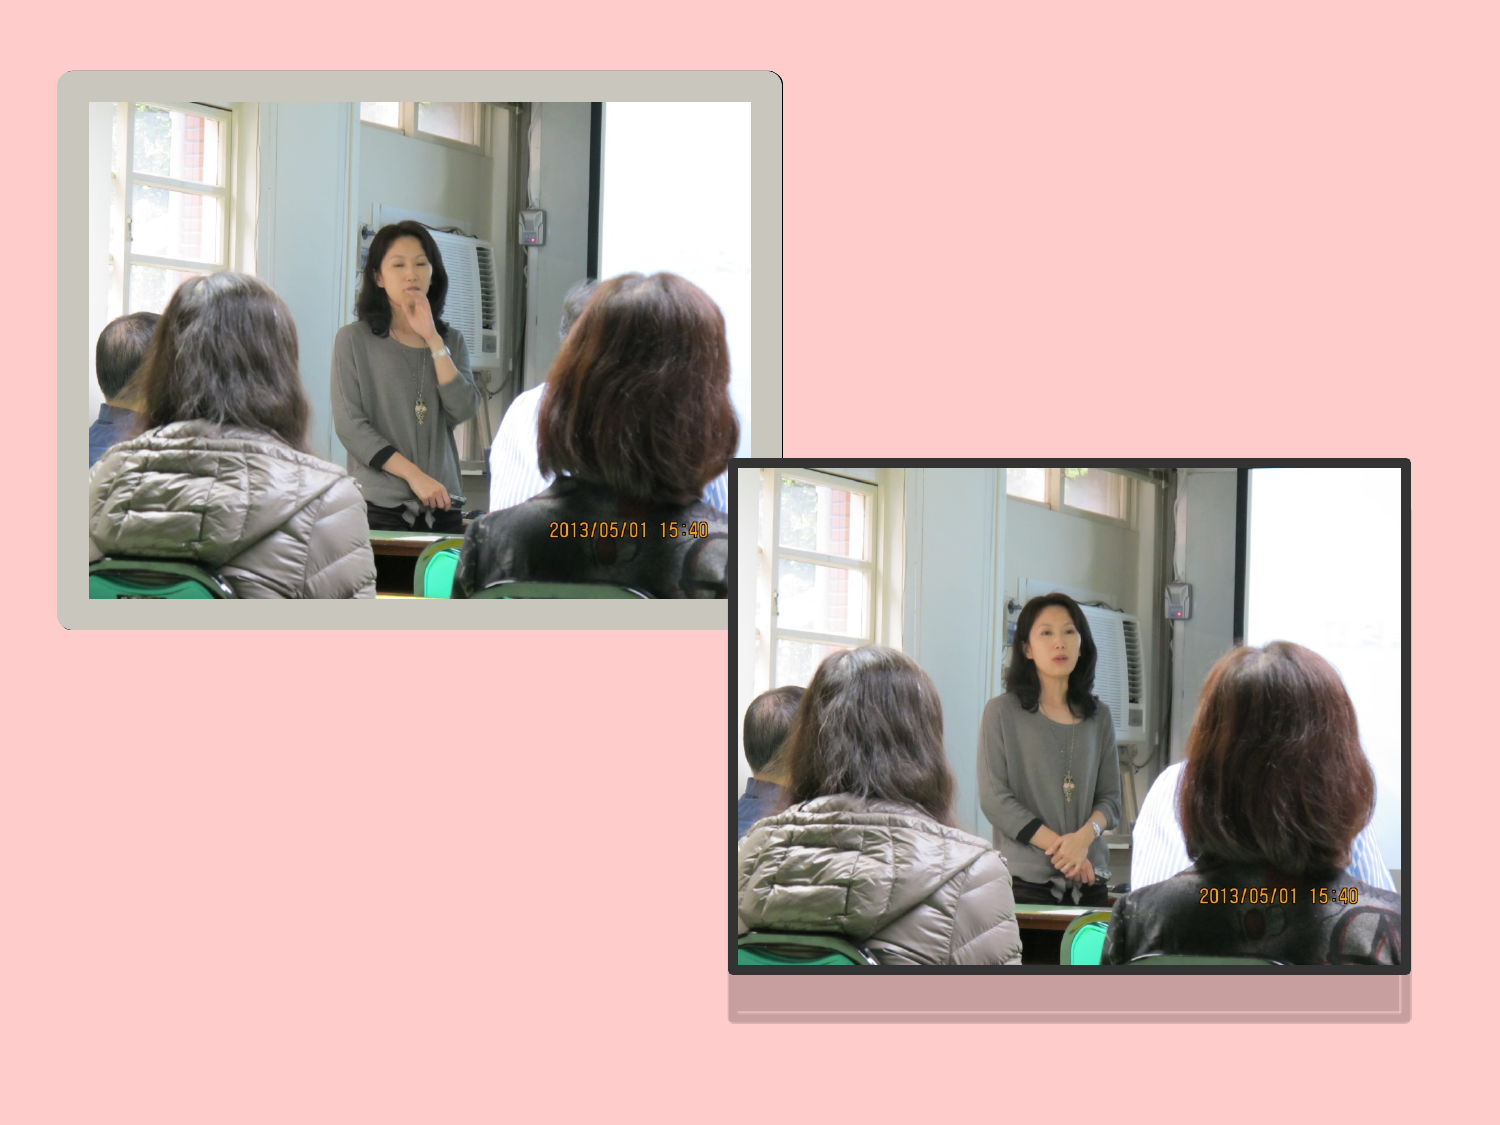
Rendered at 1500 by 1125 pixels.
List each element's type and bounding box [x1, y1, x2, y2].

picture [88, 101, 751, 599]
picture [738, 468, 1401, 965]
